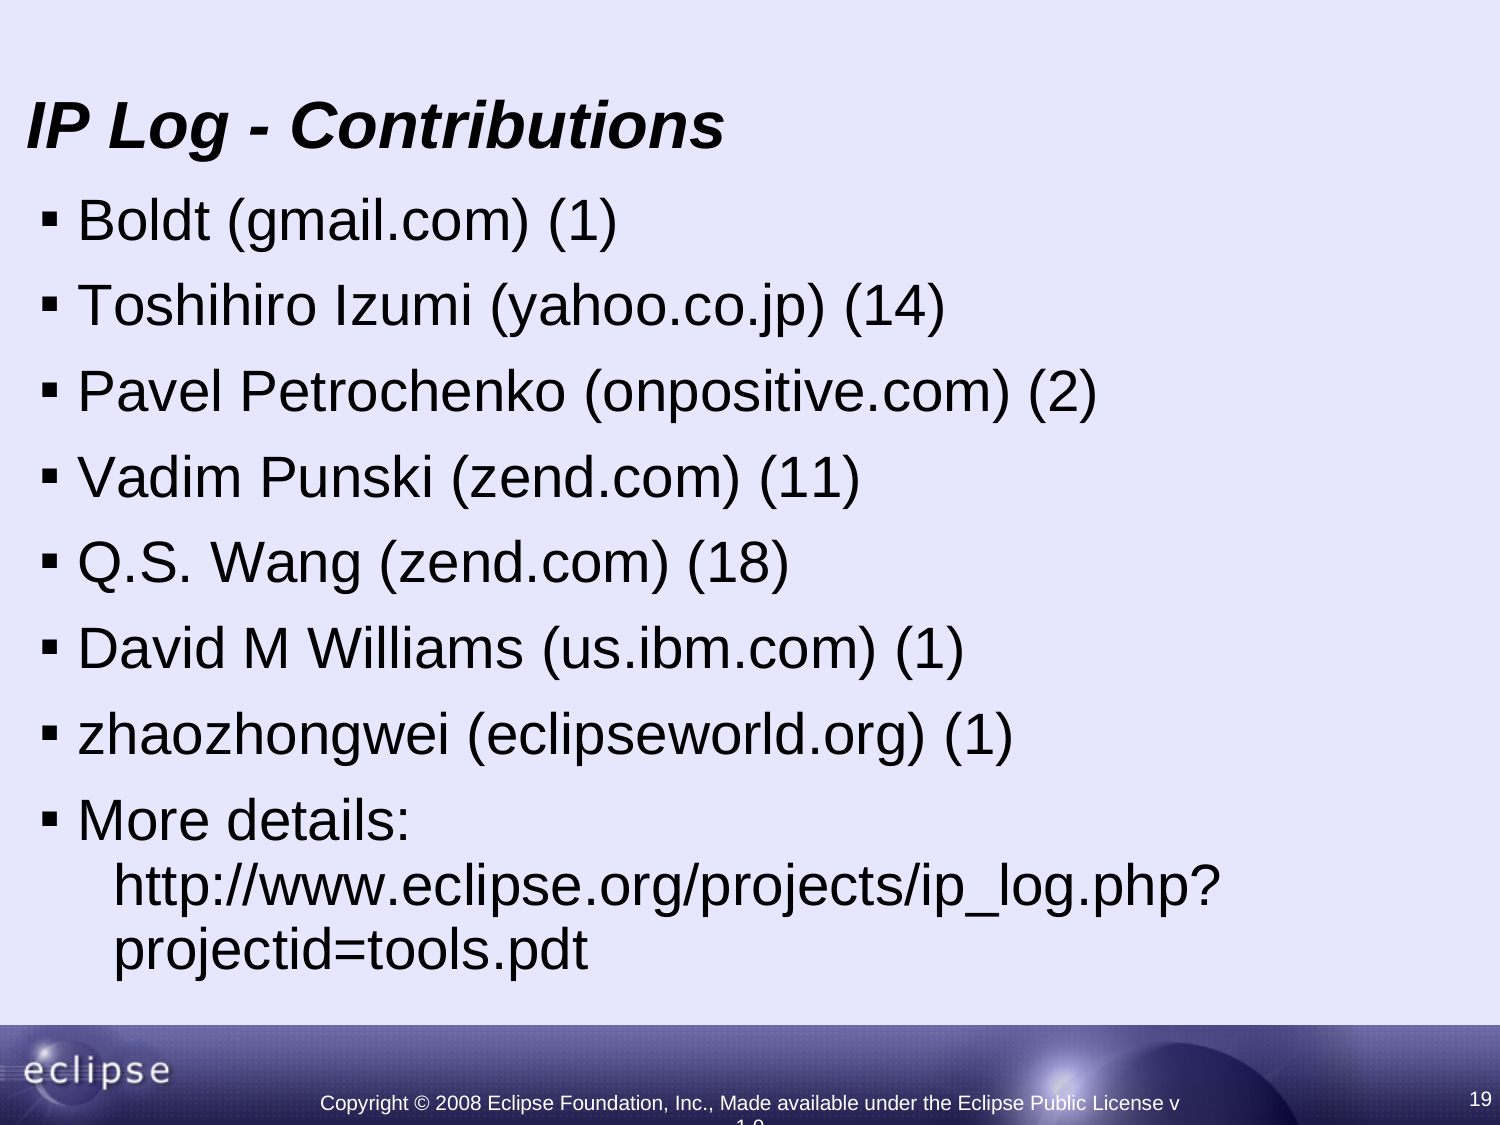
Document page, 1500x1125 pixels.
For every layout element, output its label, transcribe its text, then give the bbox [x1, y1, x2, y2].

list Boldt (gmail.com) (1) Toshihiro Izumi (yahoo.co.jp) (14) Pavel Petrochenko (onpositive.com) (2) Vadim Punski (zend.com) (11) Q.S. Wang (zend.com) (18) David M Williams (us.ibm.com) (1) zhaozhongwei (eclipseworld.org) (1) More details: http://www.eclipse.org/projects/ip_log.php?projectid=tools.pdt [37, 187, 1463, 1021]
title IP Log - Contributions [26, 84, 1474, 172]
picture [0, 1025, 1500, 1125]
